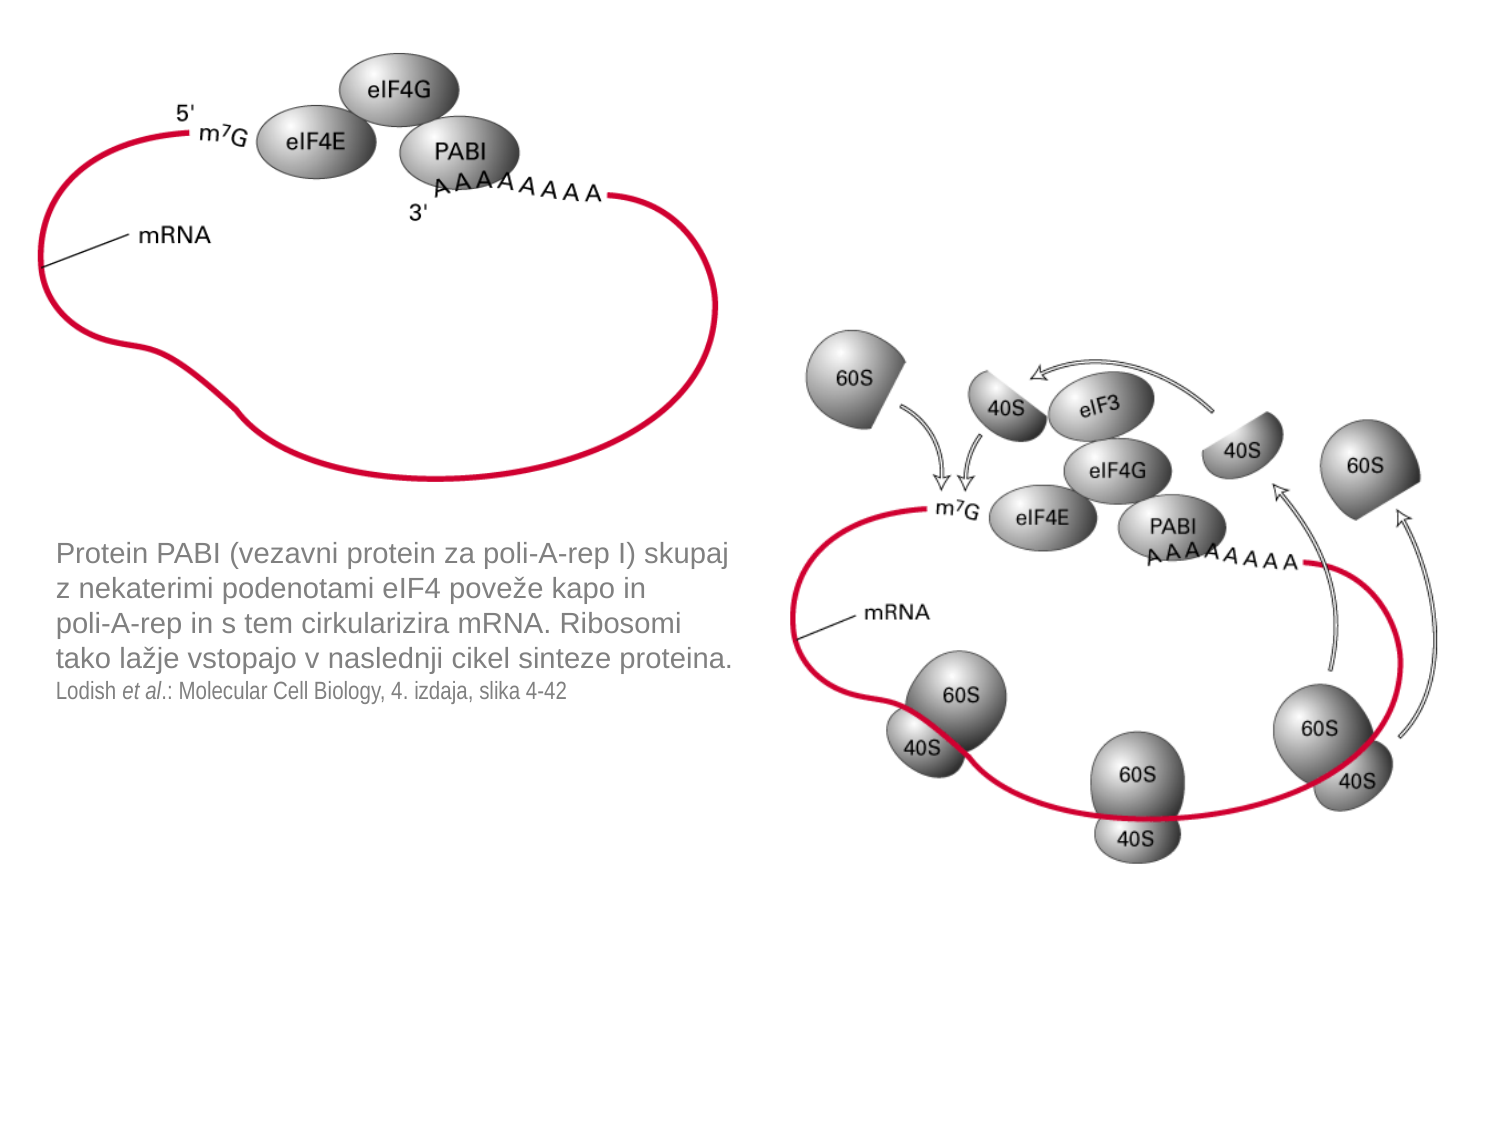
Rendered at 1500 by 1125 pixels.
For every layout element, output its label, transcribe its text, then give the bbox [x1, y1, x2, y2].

picture [29, 42, 727, 493]
picture [773, 314, 1456, 880]
text_box Protein PABI (vezavni protein za poli-A-rep I) skupaj z nekaterimi podenotami eIF4 poveže kapo in poli-A-rep in s tem cirkularizira mRNA. Ribosomi tako lažje vstopajo v naslednji cikel sinteze proteina. Lodish et al.: Molecular Cell Biology, 4. izdaja, slika 4-42 [41, 527, 750, 712]
